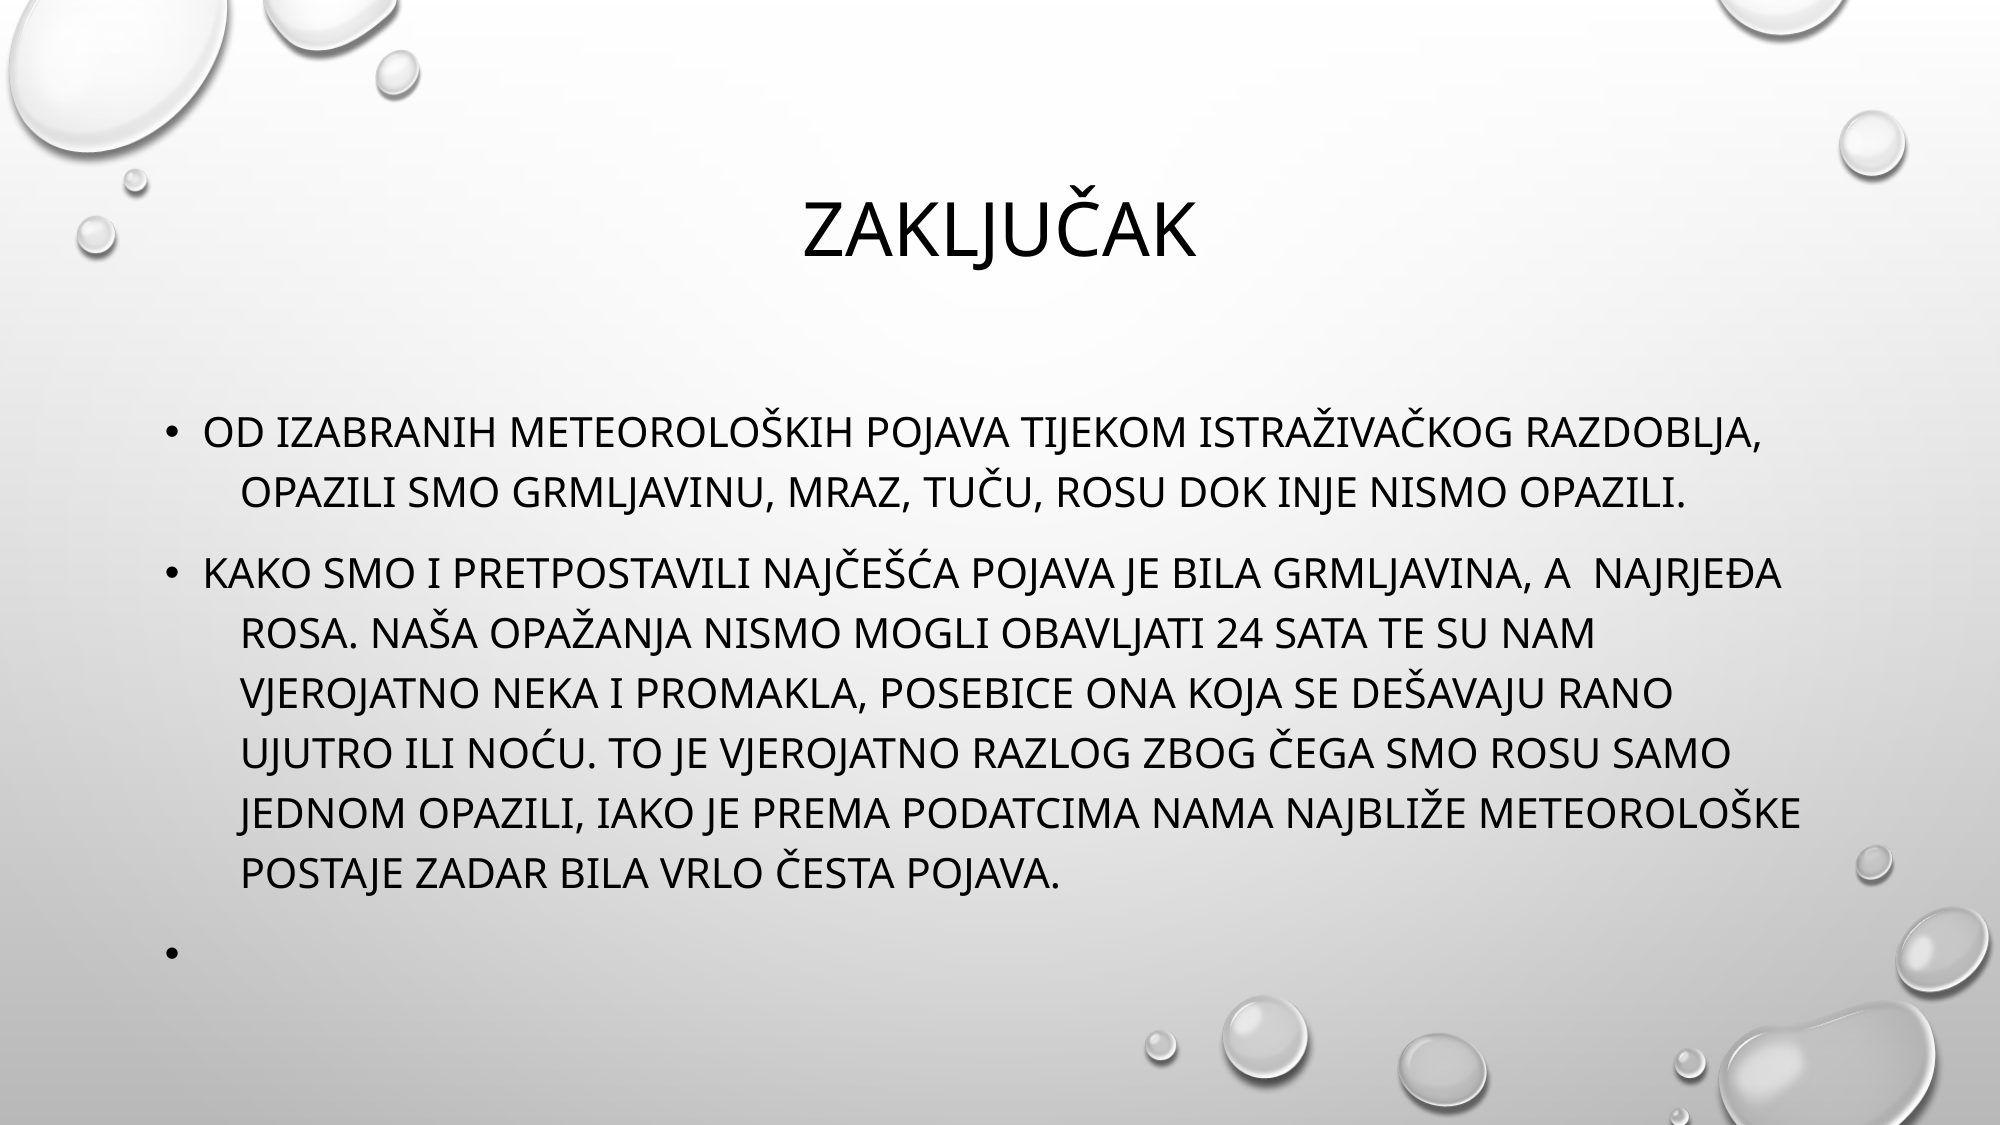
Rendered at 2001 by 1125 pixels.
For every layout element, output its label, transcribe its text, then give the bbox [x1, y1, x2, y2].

title zaključak [149, 101, 1851, 364]
list Od izabranih meteoroloških pojava tijekom istraživačkog razdoblja, opazili smo grmljavinu, mraz, tuču, rosu dok inje nismo opazili. Kako smo i pretpostavili najčešća pojava je bila grmljavina, a najrjeđa rosa. Naša opažanja nismo mogli obavljati 24 sata te su nam vjerojatno neka i promakla, posebice ona koja se dešavaju rano ujutro ili noću. To je vjerojatno razlog zbog čega smo rosu samo jednom opazili, iako je prema podatcima nama najbliže meteorološke postaje Zadar bila vrlo česta pojava. [149, 388, 1850, 950]
